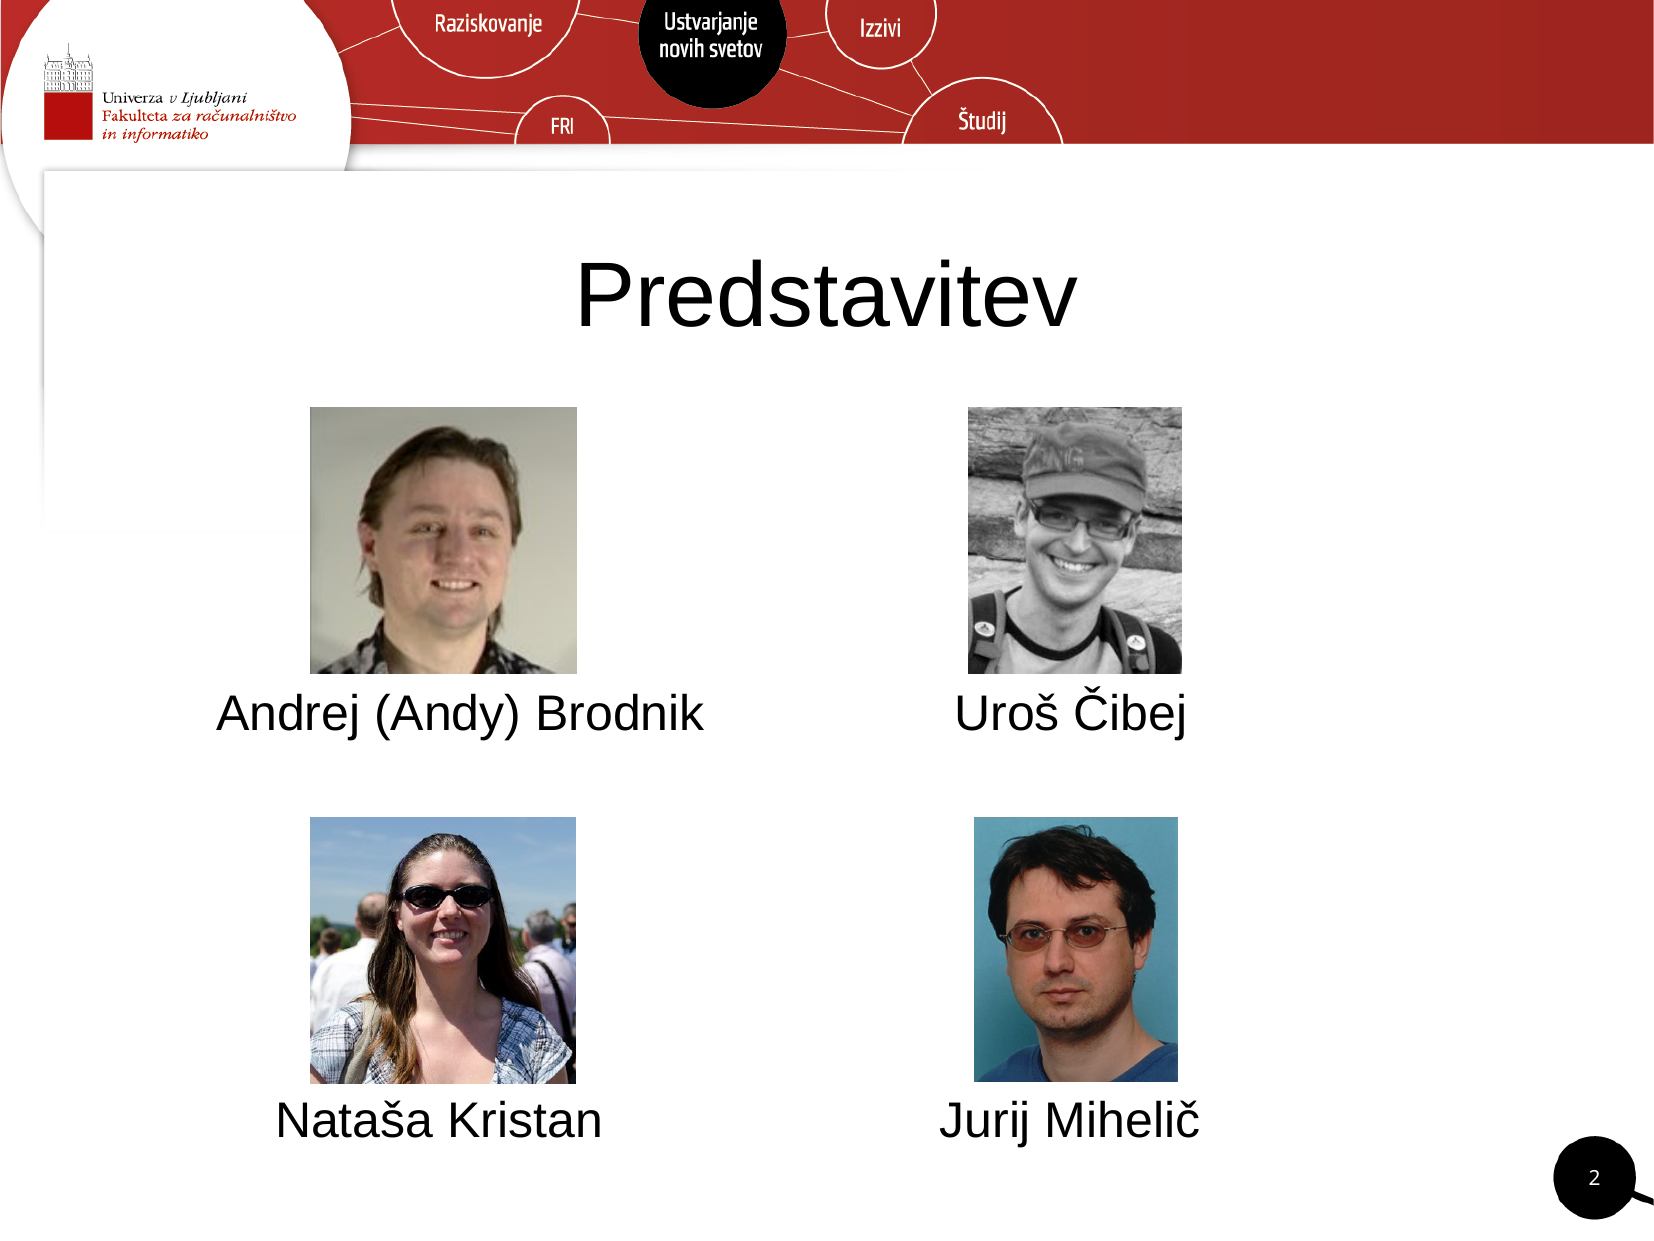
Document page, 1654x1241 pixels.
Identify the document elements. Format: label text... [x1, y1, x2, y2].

picture [0, 0, 1654, 1241]
list Andrej (Andy) Brodnik Uroš Čibej [216, 685, 1255, 780]
title Predstavitev [82, 191, 1571, 399]
list Nataša Kristan Jurij Mihelič [275, 1092, 1255, 1187]
text_box <številka> [1553, 1145, 1636, 1212]
